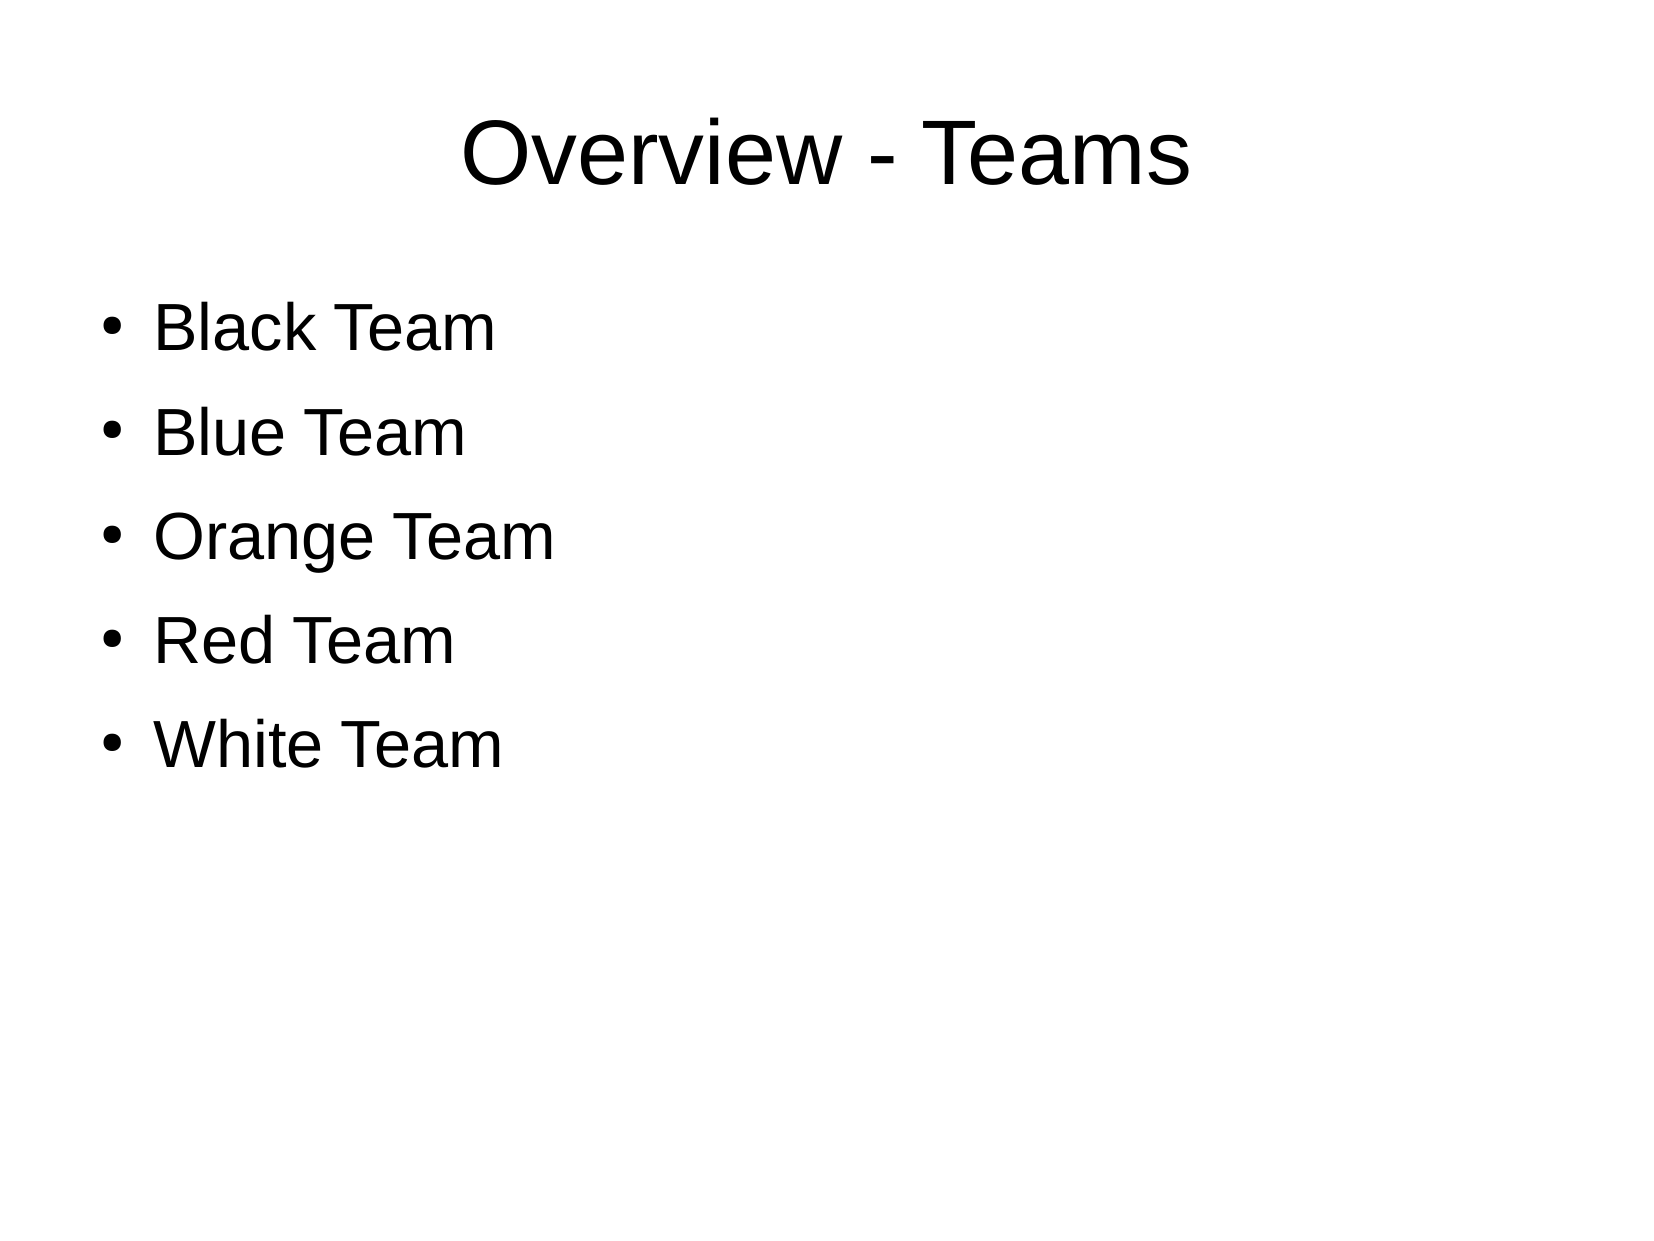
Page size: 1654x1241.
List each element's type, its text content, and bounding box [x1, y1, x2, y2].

list Black Team Blue Team Orange Team Red Team White Team [82, 290, 1571, 1010]
title Overview - Teams [82, 49, 1571, 257]
